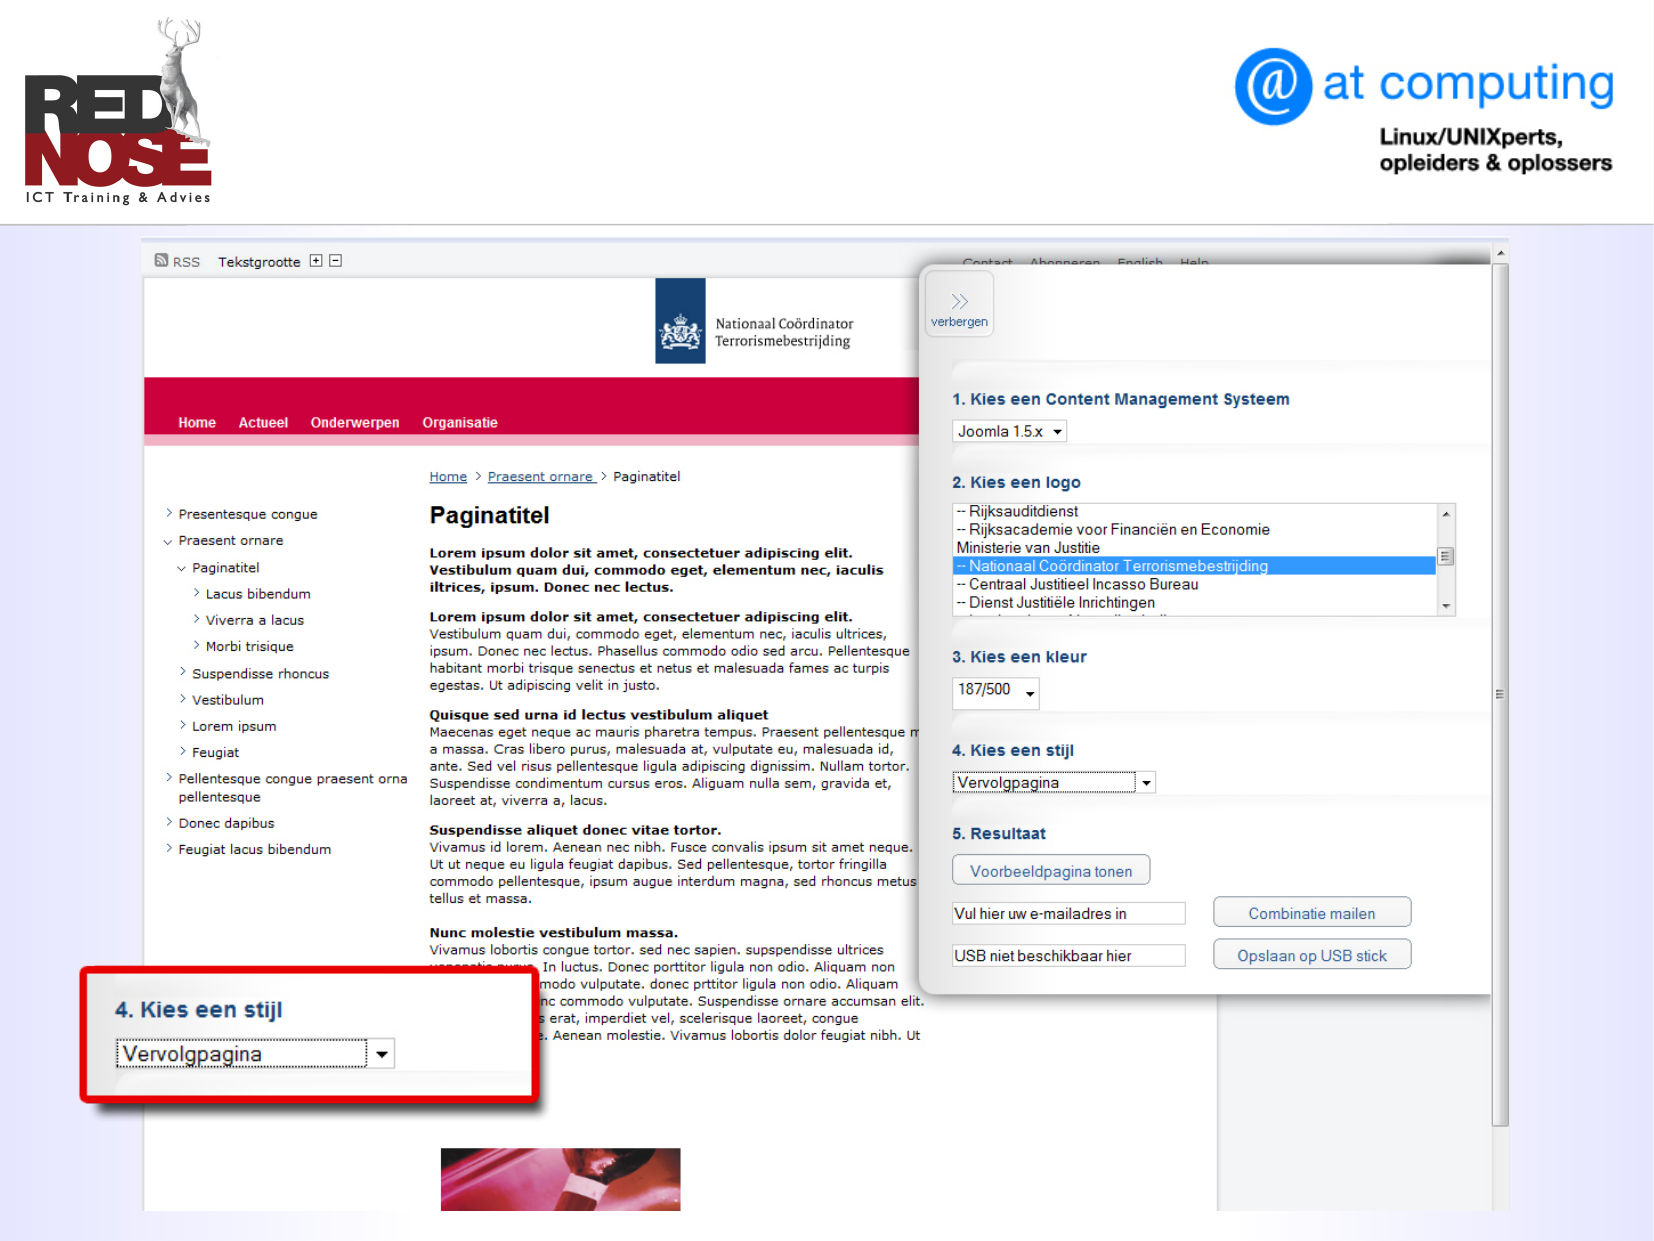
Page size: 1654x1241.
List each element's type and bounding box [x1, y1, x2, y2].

picture [17, 11, 219, 208]
picture [1224, 41, 1642, 189]
picture [45, 236, 1510, 1211]
